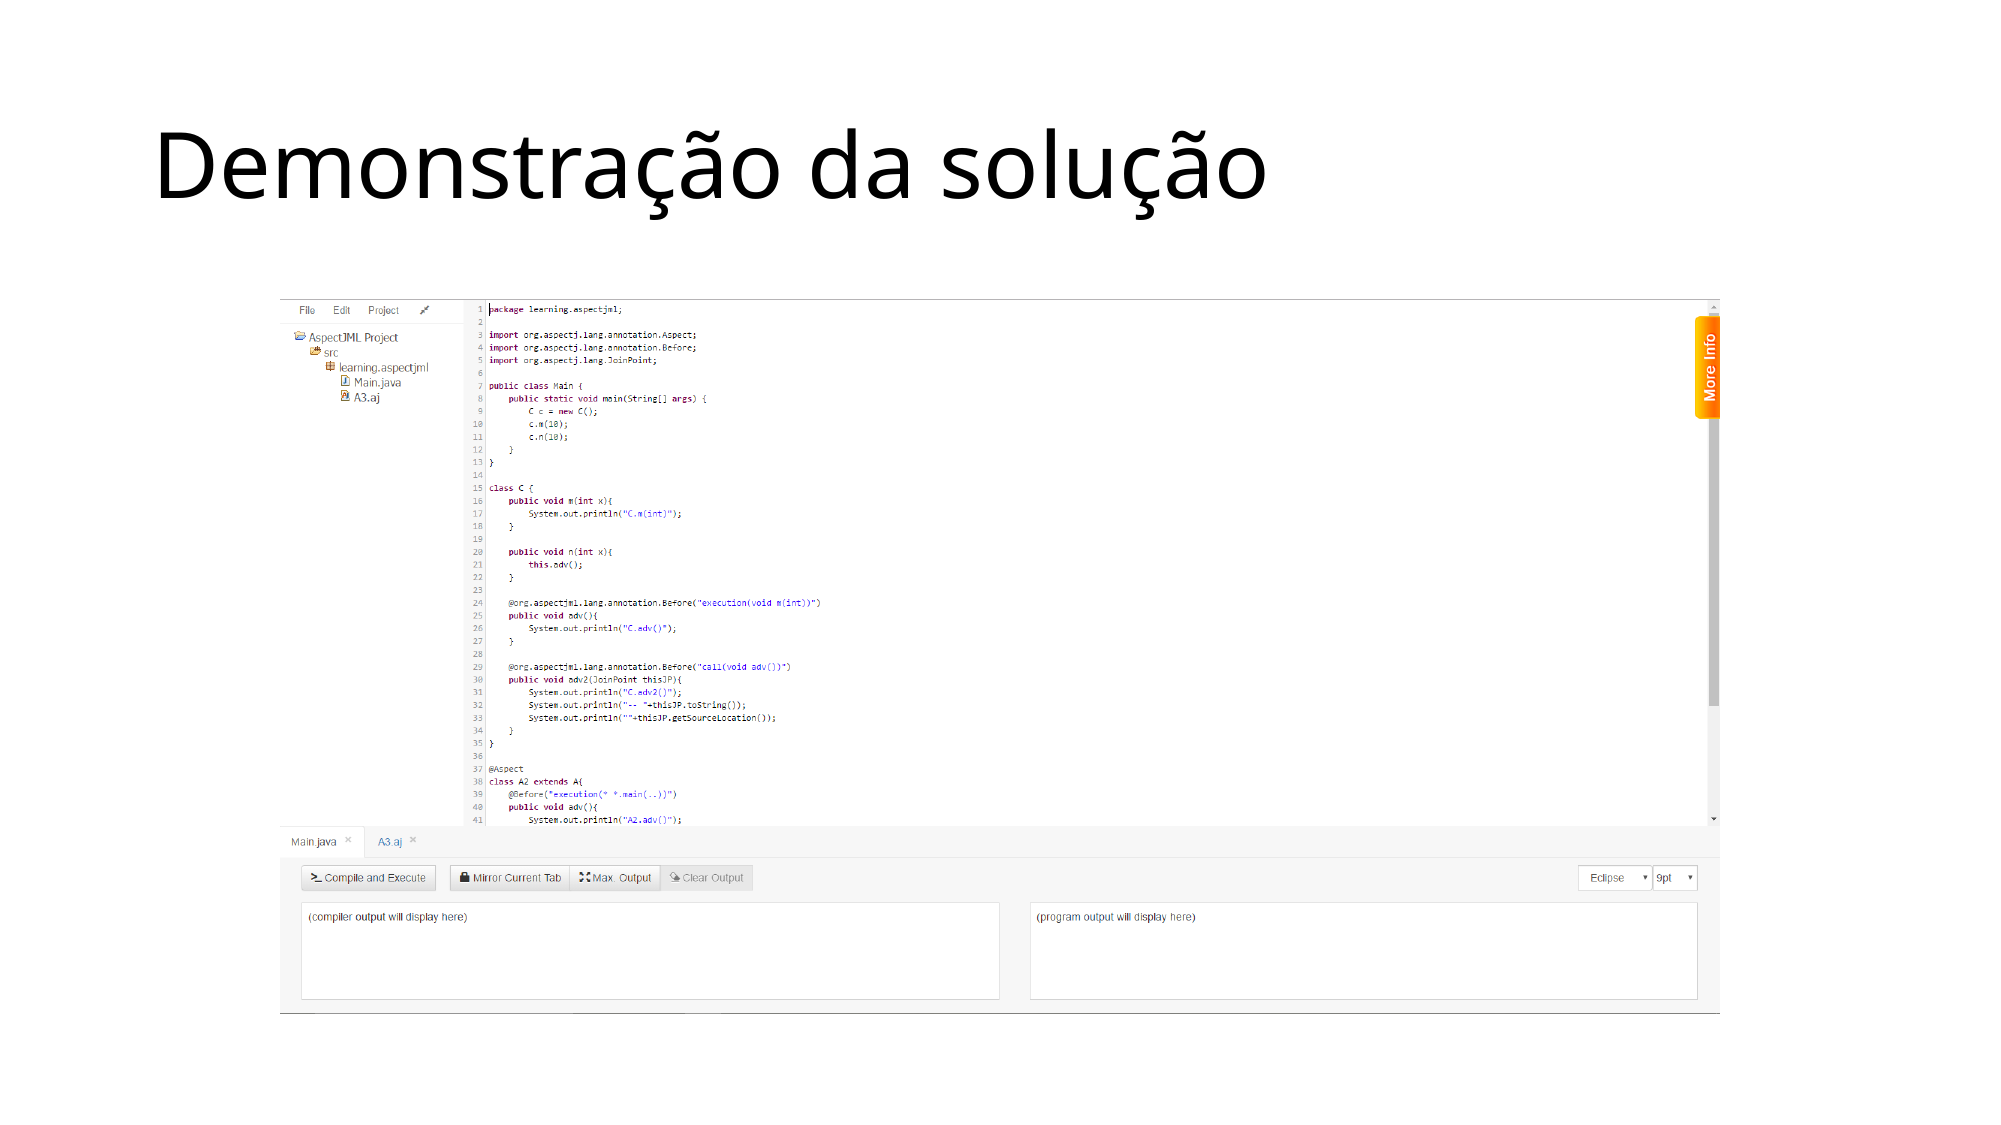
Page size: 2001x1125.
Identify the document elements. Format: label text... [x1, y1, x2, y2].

title Demonstração da solução [137, 59, 1863, 278]
picture [280, 299, 1720, 1014]
